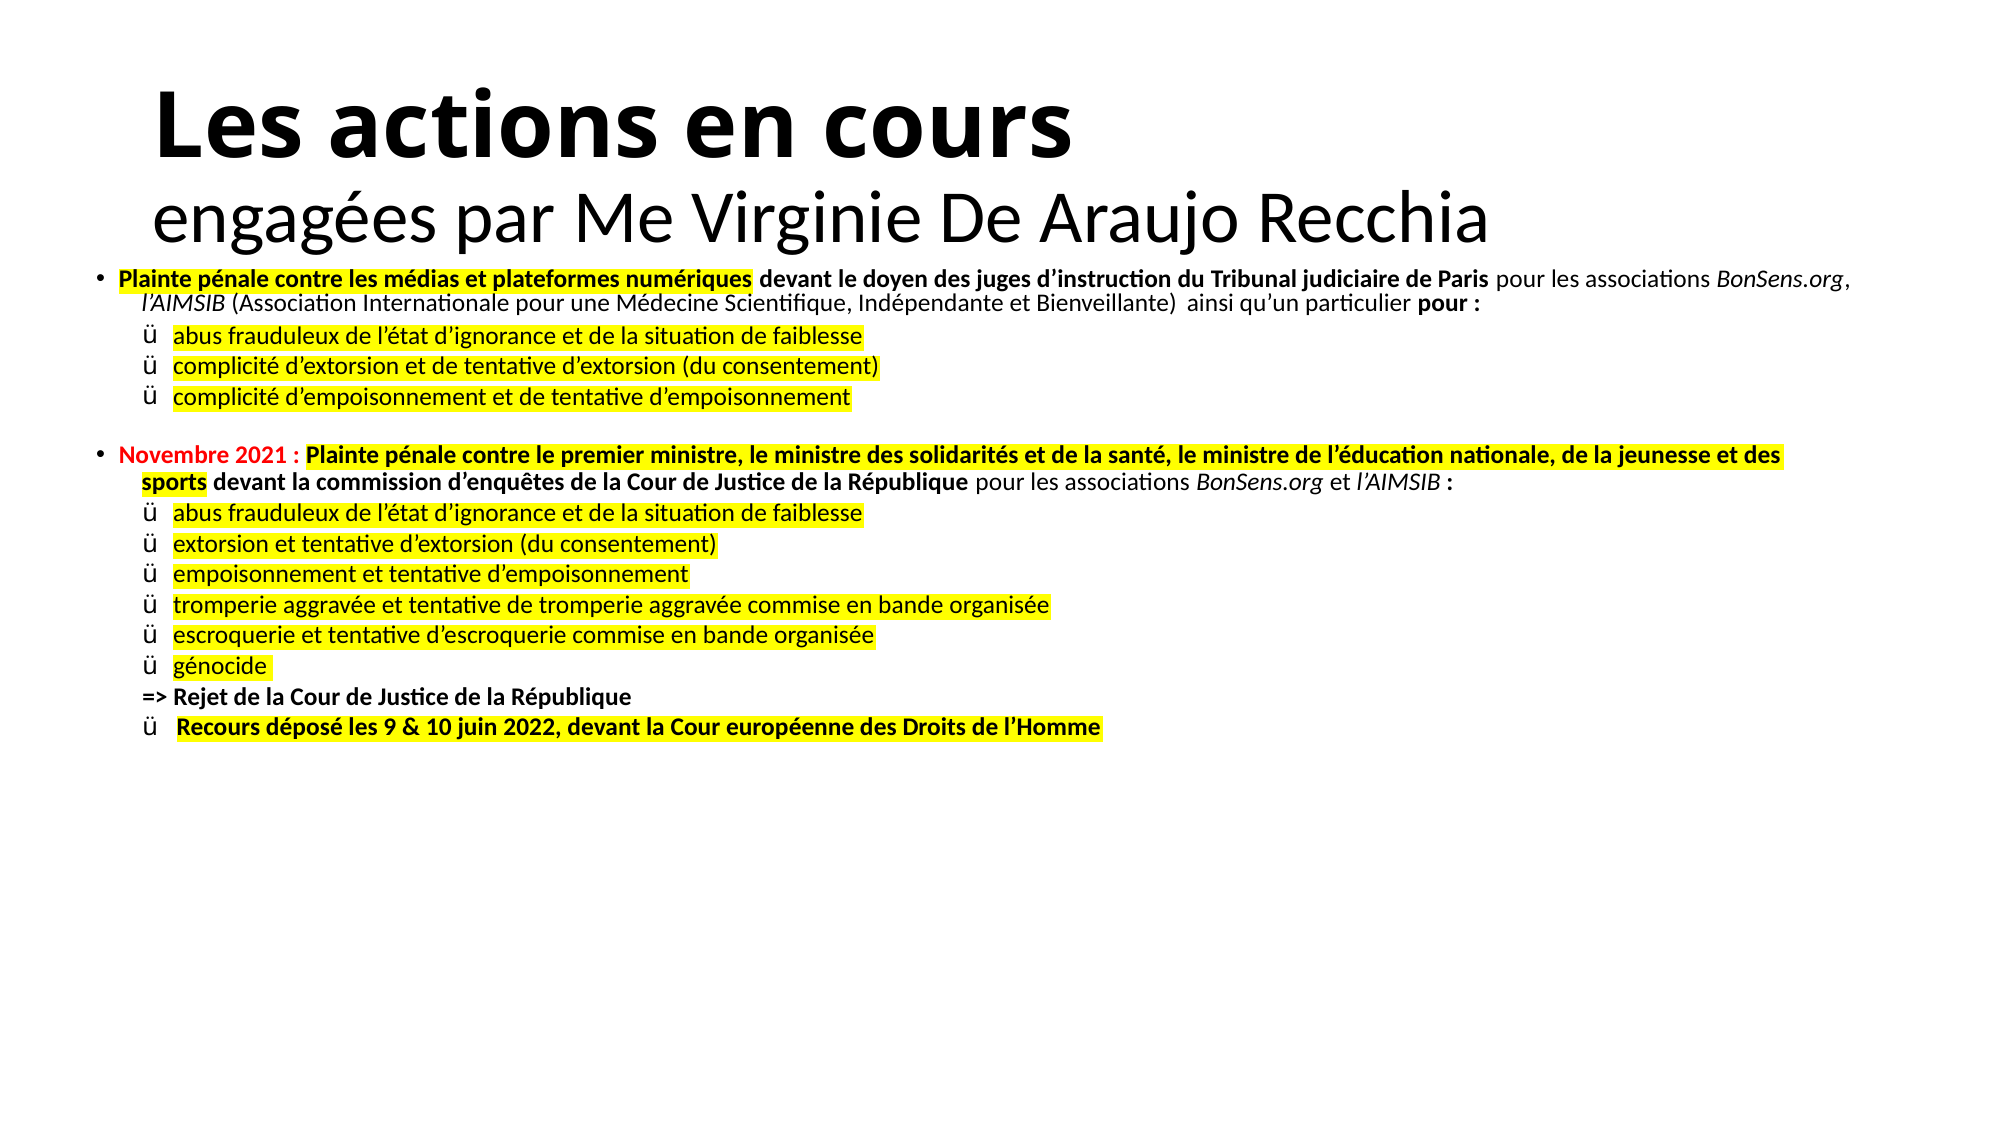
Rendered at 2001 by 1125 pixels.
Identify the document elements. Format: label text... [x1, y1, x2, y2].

title Les actions en cours engagées par Me Virginie De Araujo Recchia [137, 59, 1863, 259]
list Plainte pénale contre les médias et plateformes numériques devant le doyen des juges d’instruction du Tribunal judiciaire de Paris pour les associations BonSens.org, l’AIMSIB (Association Internationale pour une Médecine Scientifique, Indépendante et Bienveillante) ainsi qu’un particulier pour : abus frauduleux de l’état d’ignorance et de la situation de faiblesse complicité d’extorsion et de tentative d’extorsion (du consentement) complicité d’empoisonnement et de tentative d’empoisonnement Novembre 2021 : Plainte pénale contre le premier ministre, le ministre des solidarités et de la santé, le ministre de l’éducation nationale, de la jeunesse et des sports devant la commission d’enquêtes de la Cour de Justice de la République pour les associations BonSens.org et l’AIMSIB : abus frauduleux de l’état d’ignorance et de la situation de faiblesse extorsion et tentative d’extorsion (du consentement) empoisonnement et tentative d’empoisonnement tromperie aggravée et tentative de tromperie aggravée commise en bande organisée escroquerie et tentative d’escroquerie commise en bande organisée génocide => Rejet de la Cour de Justice de la République Recours déposé les 9 & 10 juin 2022, devant la Cour européenne des Droits de l’Homme [80, 259, 1920, 752]
